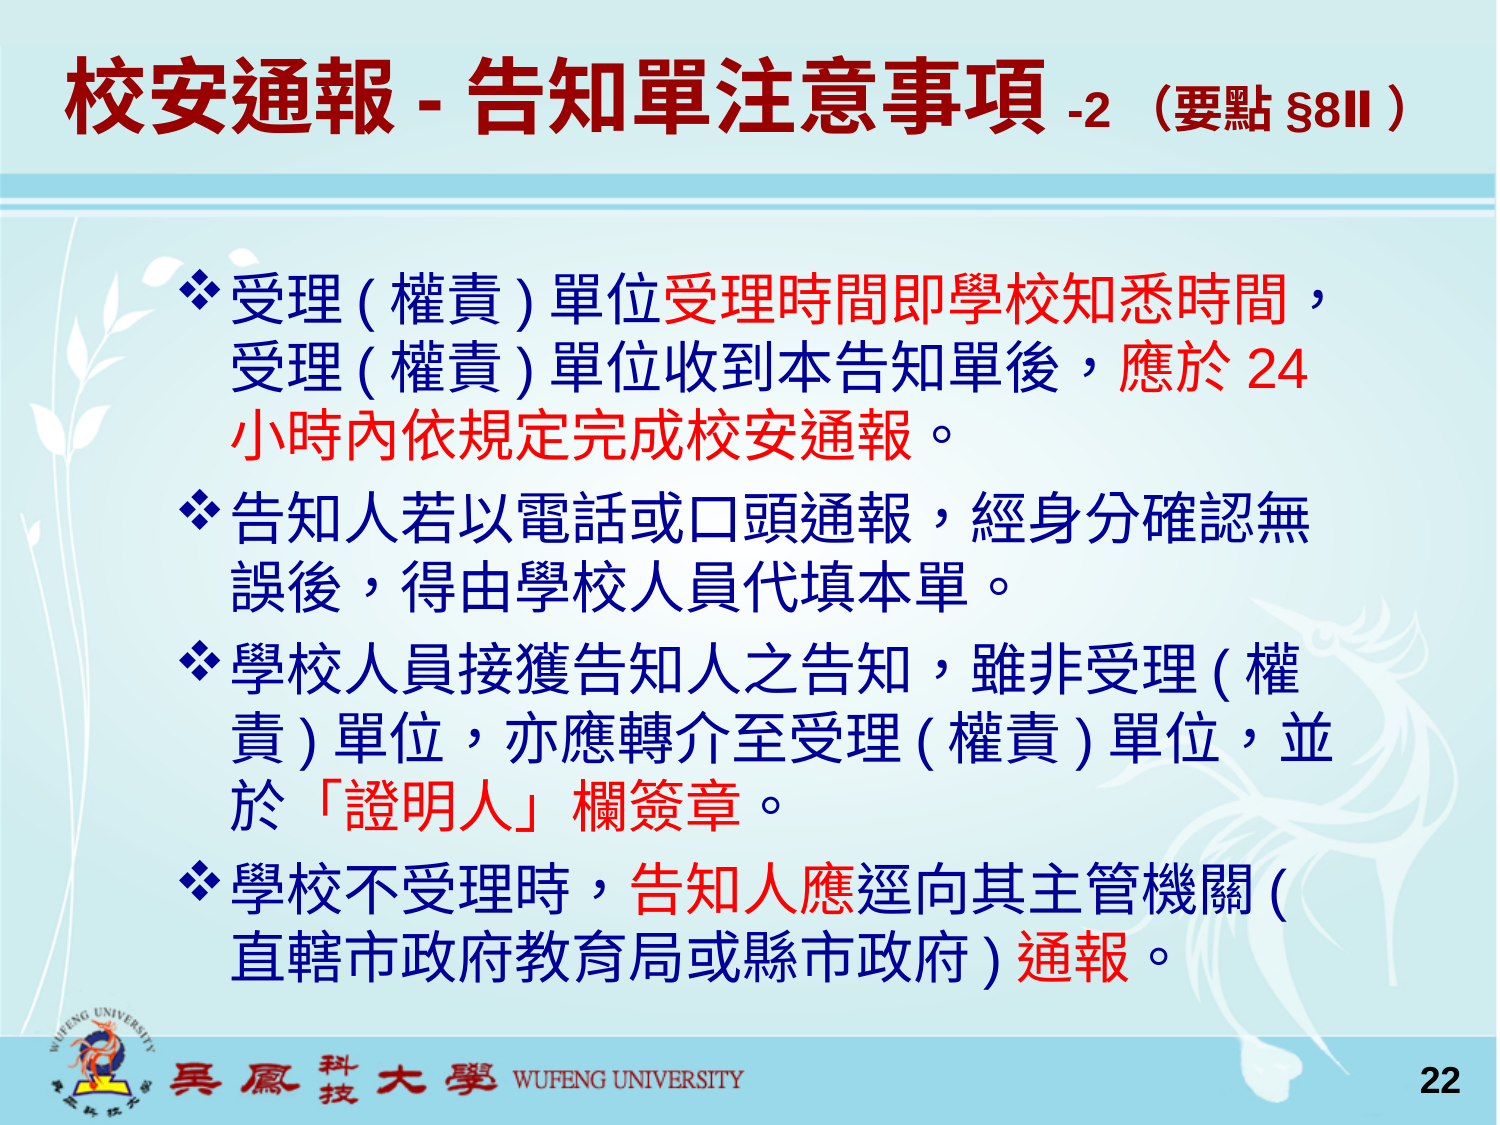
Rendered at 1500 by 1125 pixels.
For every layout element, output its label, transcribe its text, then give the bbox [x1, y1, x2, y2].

title 校安通報-告知單注意事項-2（要點§8Ⅱ） [0, 0, 1500, 188]
picture [0, 188, 1500, 1125]
text_box <number> [1126, 1048, 1477, 1125]
list 受理(權責)單位受理時間即學校知悉時間，受理(權責)單位收到本告知單後，應於24 小時內依規定完成校安通報。 告知人若以電話或口頭通報，經身分確認無誤後，得由學校人員代填本單。 學校人員接獲告知人之告知，雖非受理(權責)單位，亦應轉介至受理(權責)單位，並於「證明人」欄簽章。 學校不受理時，告知人應逕向其主管機關(直轄市政府教育局或縣市政府)通報。 [159, 255, 1365, 998]
